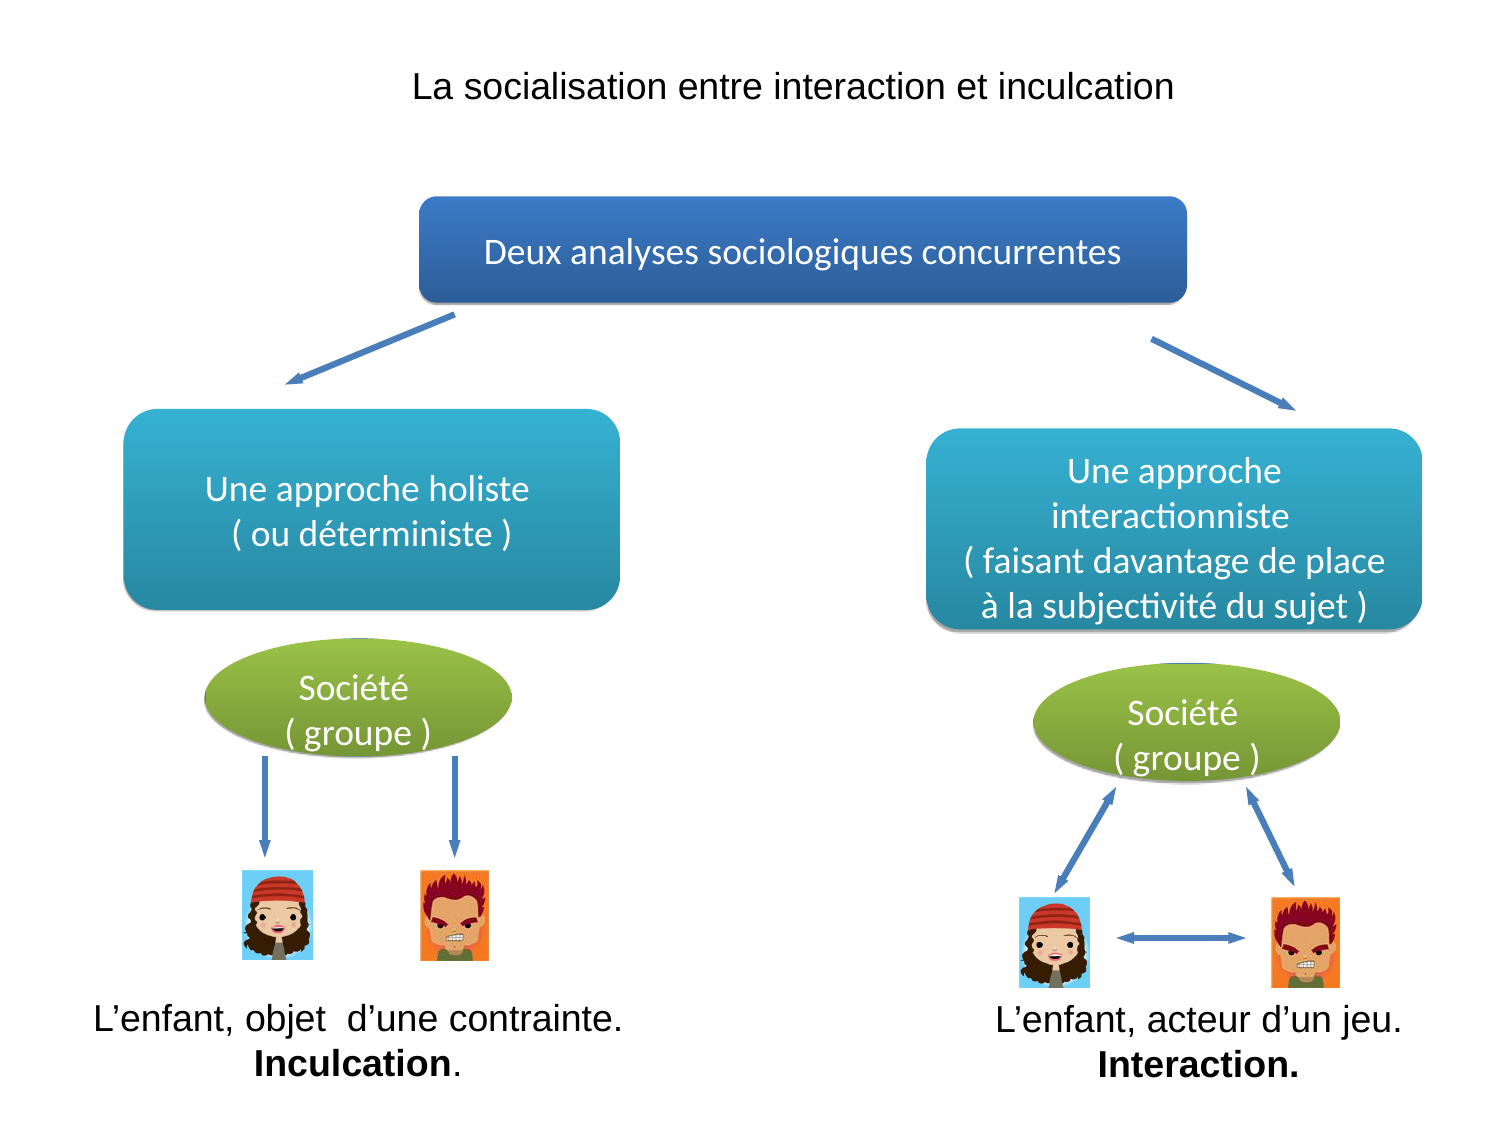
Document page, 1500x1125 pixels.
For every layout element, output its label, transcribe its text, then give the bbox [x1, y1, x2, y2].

text_box Une approche holiste ( ou déterministe ) [123, 408, 621, 610]
text_box Société ( groupe ) [1033, 662, 1341, 781]
picture [419, 870, 491, 961]
text_box Société ( groupe ) [204, 638, 512, 757]
picture [1269, 897, 1341, 988]
picture [242, 870, 313, 960]
picture [1018, 897, 1090, 988]
text_box L’enfant, objet d’une contrainte. Inculcation. [39, 986, 678, 1093]
text_box Une approche interactionniste ( faisant davantage de place à la subjectivité du sujet ) [926, 428, 1423, 630]
text_box Deux analyses sociologiques concurrentes [419, 196, 1188, 303]
text_box La socialisation entre interaction et inculcation [281, 54, 1295, 116]
text_box L’enfant, acteur d’un jeu. Interaction. [974, 987, 1424, 1094]
